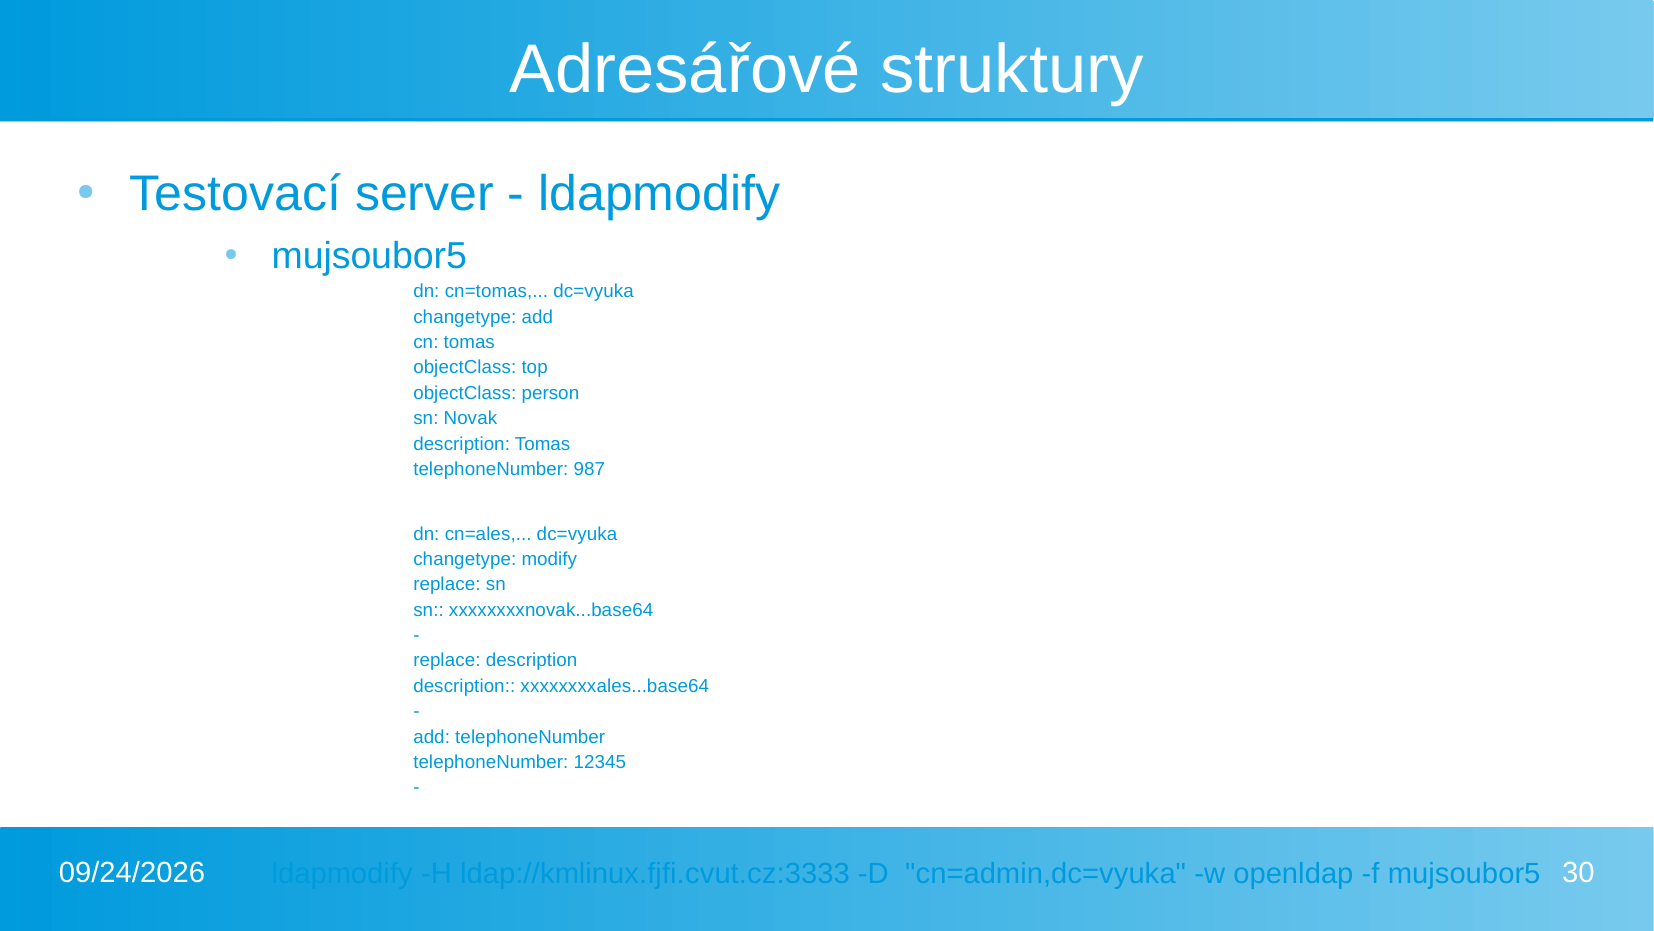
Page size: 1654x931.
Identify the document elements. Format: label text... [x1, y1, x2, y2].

title Adresářové struktury [59, 29, 1595, 108]
list Testovací server - ldapmodify mujsoubor5 dn: cn=tomas,... dc=vyuka changetype: add cn: tomas objectClass: top objectClass: person sn: Novak description: Tomas telephoneNumber: 987 dn: cn=ales,... dc=vyuka changetype: modify replace: sn sn:: xxxxxxxxnovak...base64 - replace: description description:: xxxxxxxxales...base64 - add: telephoneNumber telephoneNumber: 12345 - ldapmodify -H ldap://kmlinux.fjfi.cvut.cz:3333 -D "cn=admin,dc=vyuka" -w openldap -f mujsoubor5 [59, 165, 1595, 756]
